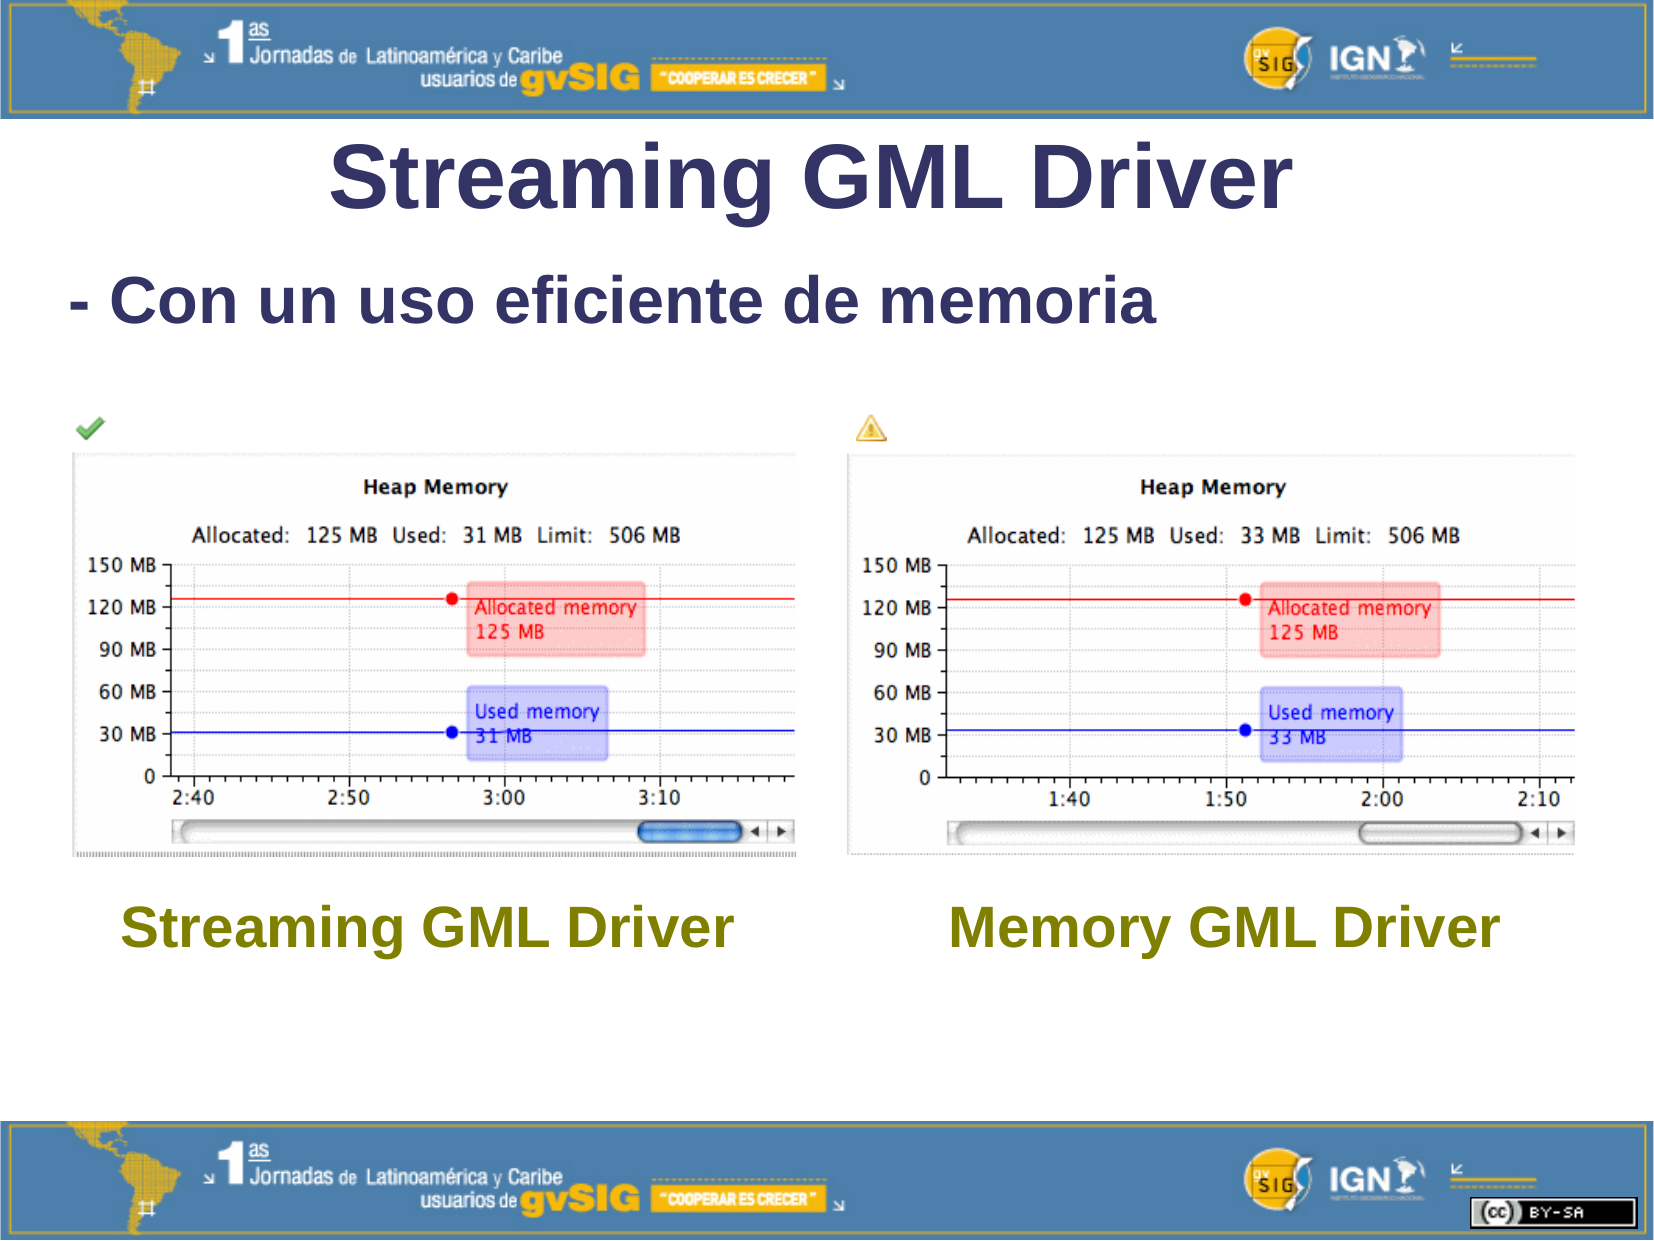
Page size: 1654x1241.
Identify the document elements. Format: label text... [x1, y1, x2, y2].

picture [75, 413, 106, 444]
text_box Streaming GML Driver [112, 868, 745, 987]
text_box - Con un uso eficiente de memoria [69, 194, 1457, 407]
picture [0, 0, 1654, 119]
text_box Streaming GML Driver [118, 118, 1506, 237]
picture [71, 452, 798, 857]
picture [856, 413, 887, 444]
picture [0, 1121, 1654, 1241]
picture [844, 452, 1580, 857]
text_box Memory GML Driver [909, 868, 1542, 987]
